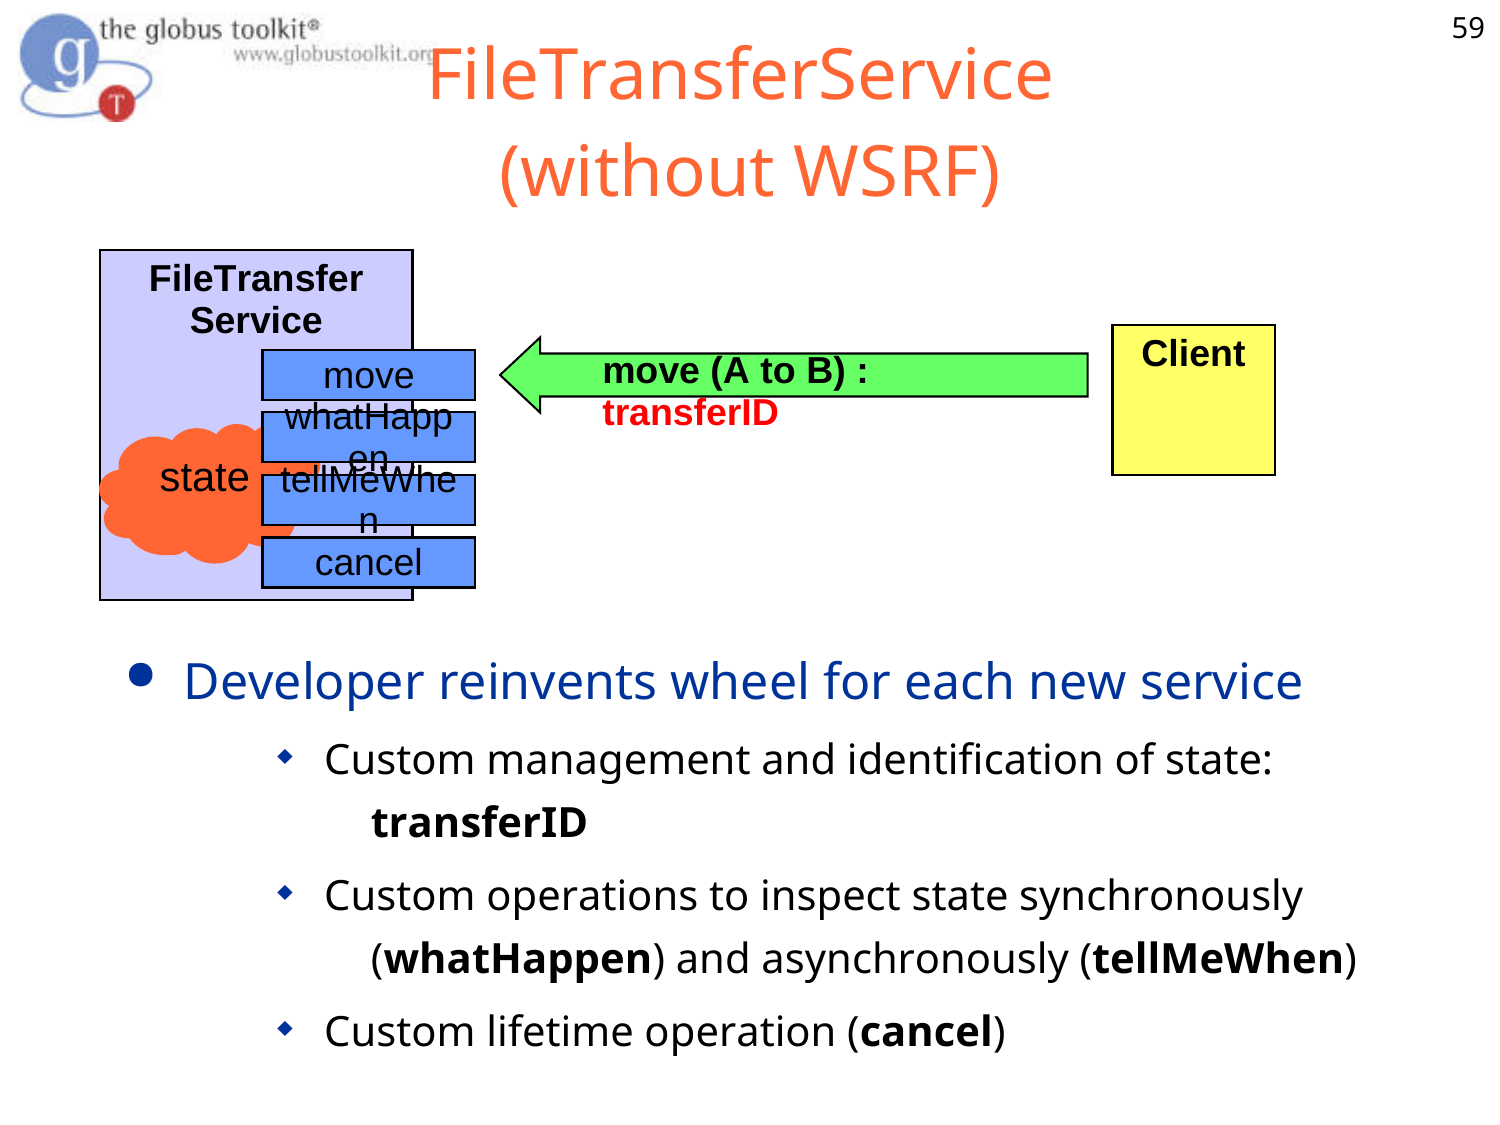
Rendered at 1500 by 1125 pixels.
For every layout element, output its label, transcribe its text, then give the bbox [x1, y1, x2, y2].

title FileTransferService (without WSRF) [112, 39, 1388, 225]
text_box [318, 463, 351, 474]
text_box move [262, 350, 475, 400]
text_box state [99, 425, 320, 563]
text_box tellMeWhen [262, 474, 475, 525]
text_box Client [1126, 324, 1261, 383]
text_box FileTransfer Service [134, 249, 379, 350]
text_box [99, 490, 413, 600]
text_box [99, 249, 413, 489]
text_box [1070, 353, 1088, 397]
picture [17, 12, 438, 122]
text_box [1112, 324, 1276, 475]
text_box [352, 463, 383, 474]
list Developer reinvents wheel for each new service Custom management and identification of state: transferID Custom operations to inspect state synchronously (whatHappen) and asynchronously (tellMeWhen) Custom lifetime operation (cancel) [112, 631, 1450, 1019]
text_box [379, 249, 413, 350]
text_box move (A to B) : transferID [587, 341, 1070, 442]
text_box whatHappen [262, 412, 475, 463]
text_box cancel [262, 537, 475, 588]
text_box [384, 463, 413, 474]
text_box [288, 525, 413, 537]
text_box [500, 337, 587, 413]
